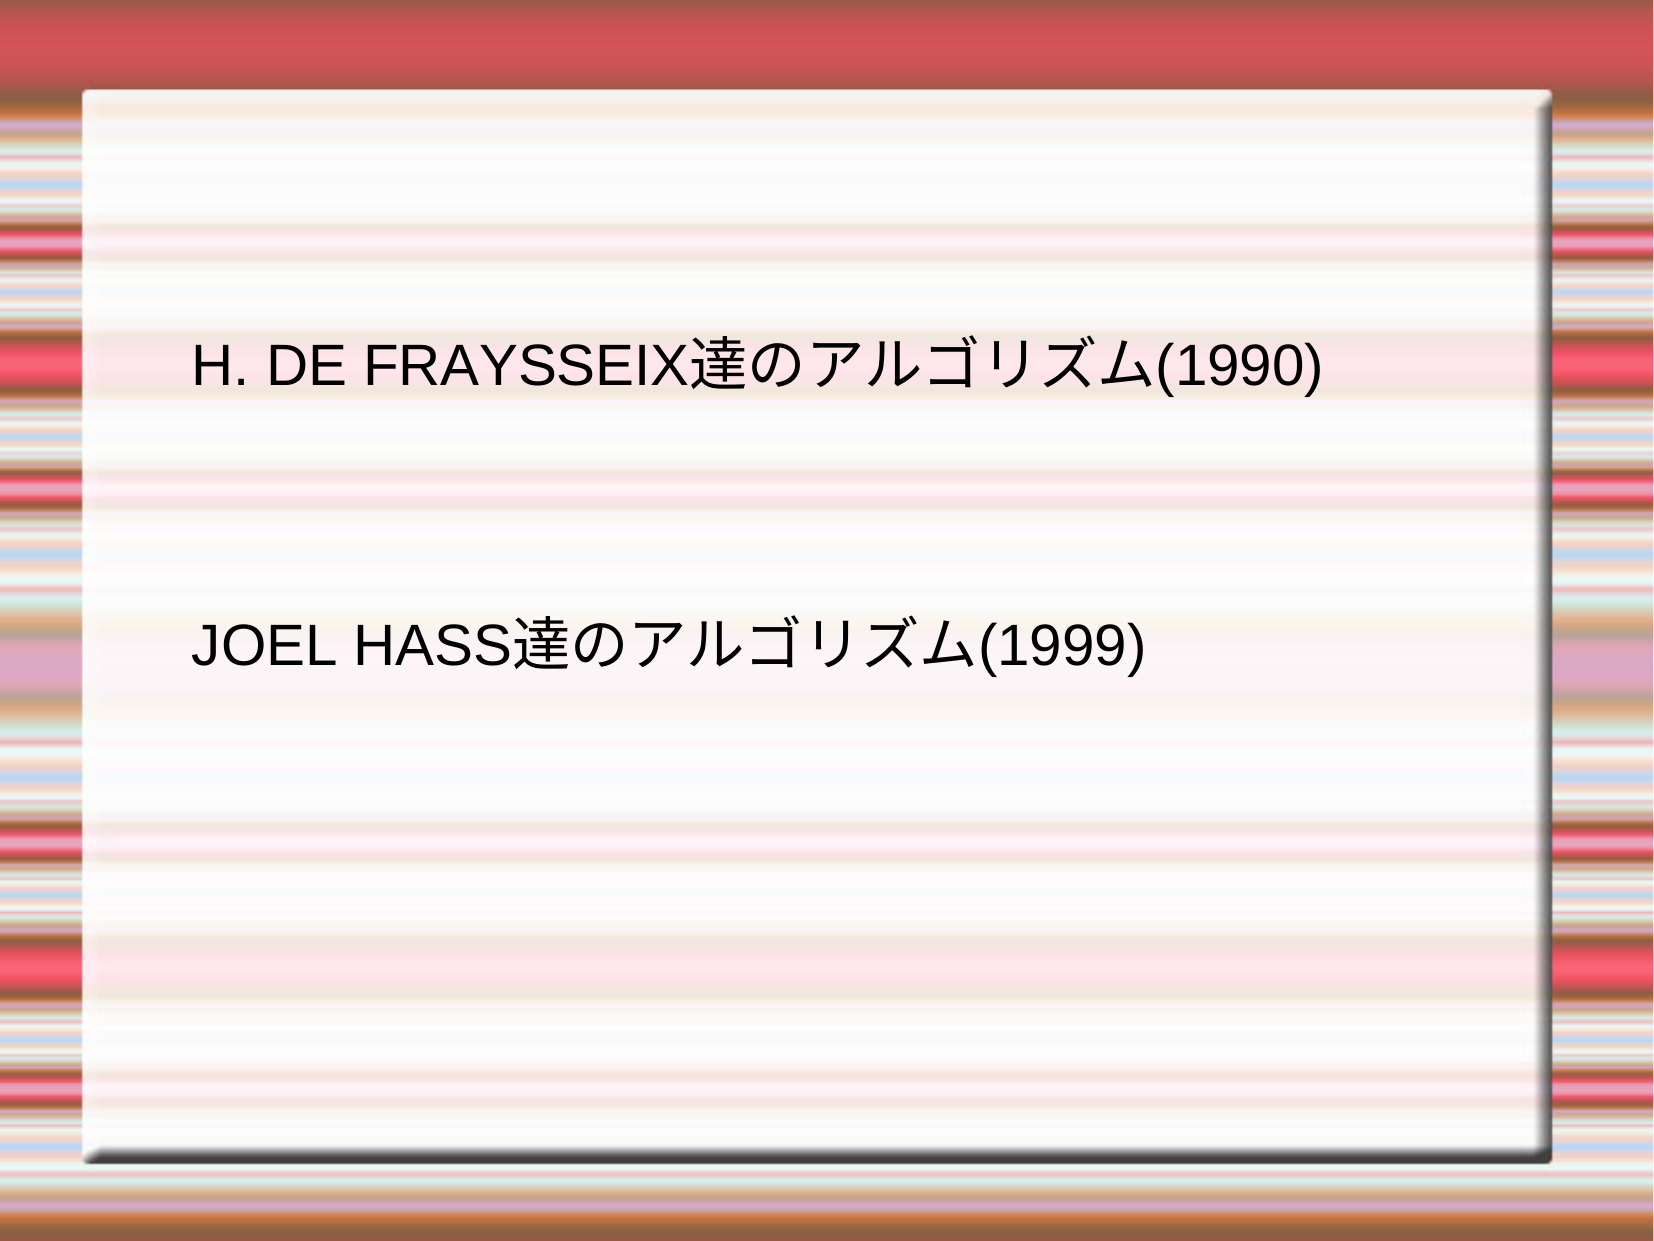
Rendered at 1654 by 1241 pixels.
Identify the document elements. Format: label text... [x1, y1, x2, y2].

text_box H. DE FRAYSSEIX達のアルゴリズム(1990) JOEL HASS達のアルゴリズム(1999) [177, 236, 1303, 610]
picture [0, 0, 1654, 1241]
